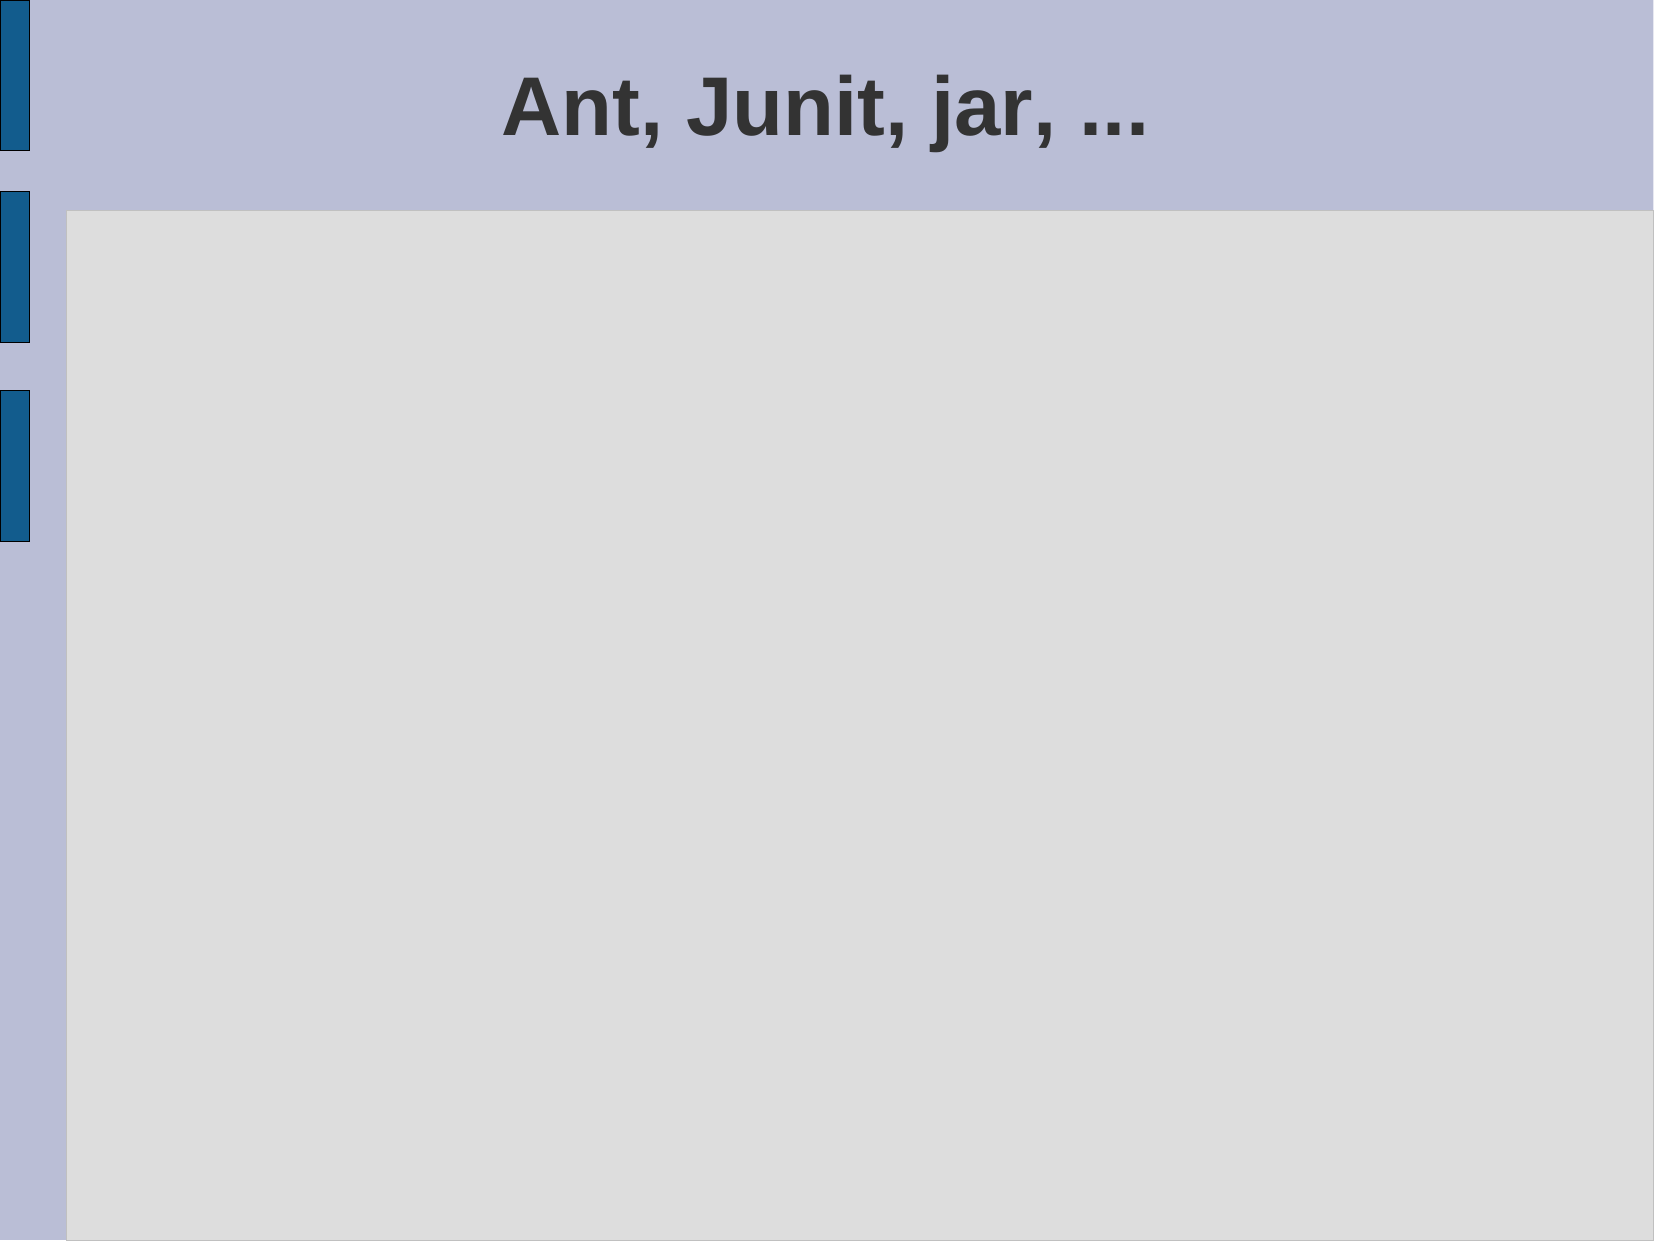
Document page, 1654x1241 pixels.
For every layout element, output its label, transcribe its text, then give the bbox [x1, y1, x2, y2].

title Ant, Junit, jar, ... [120, 17, 1533, 196]
